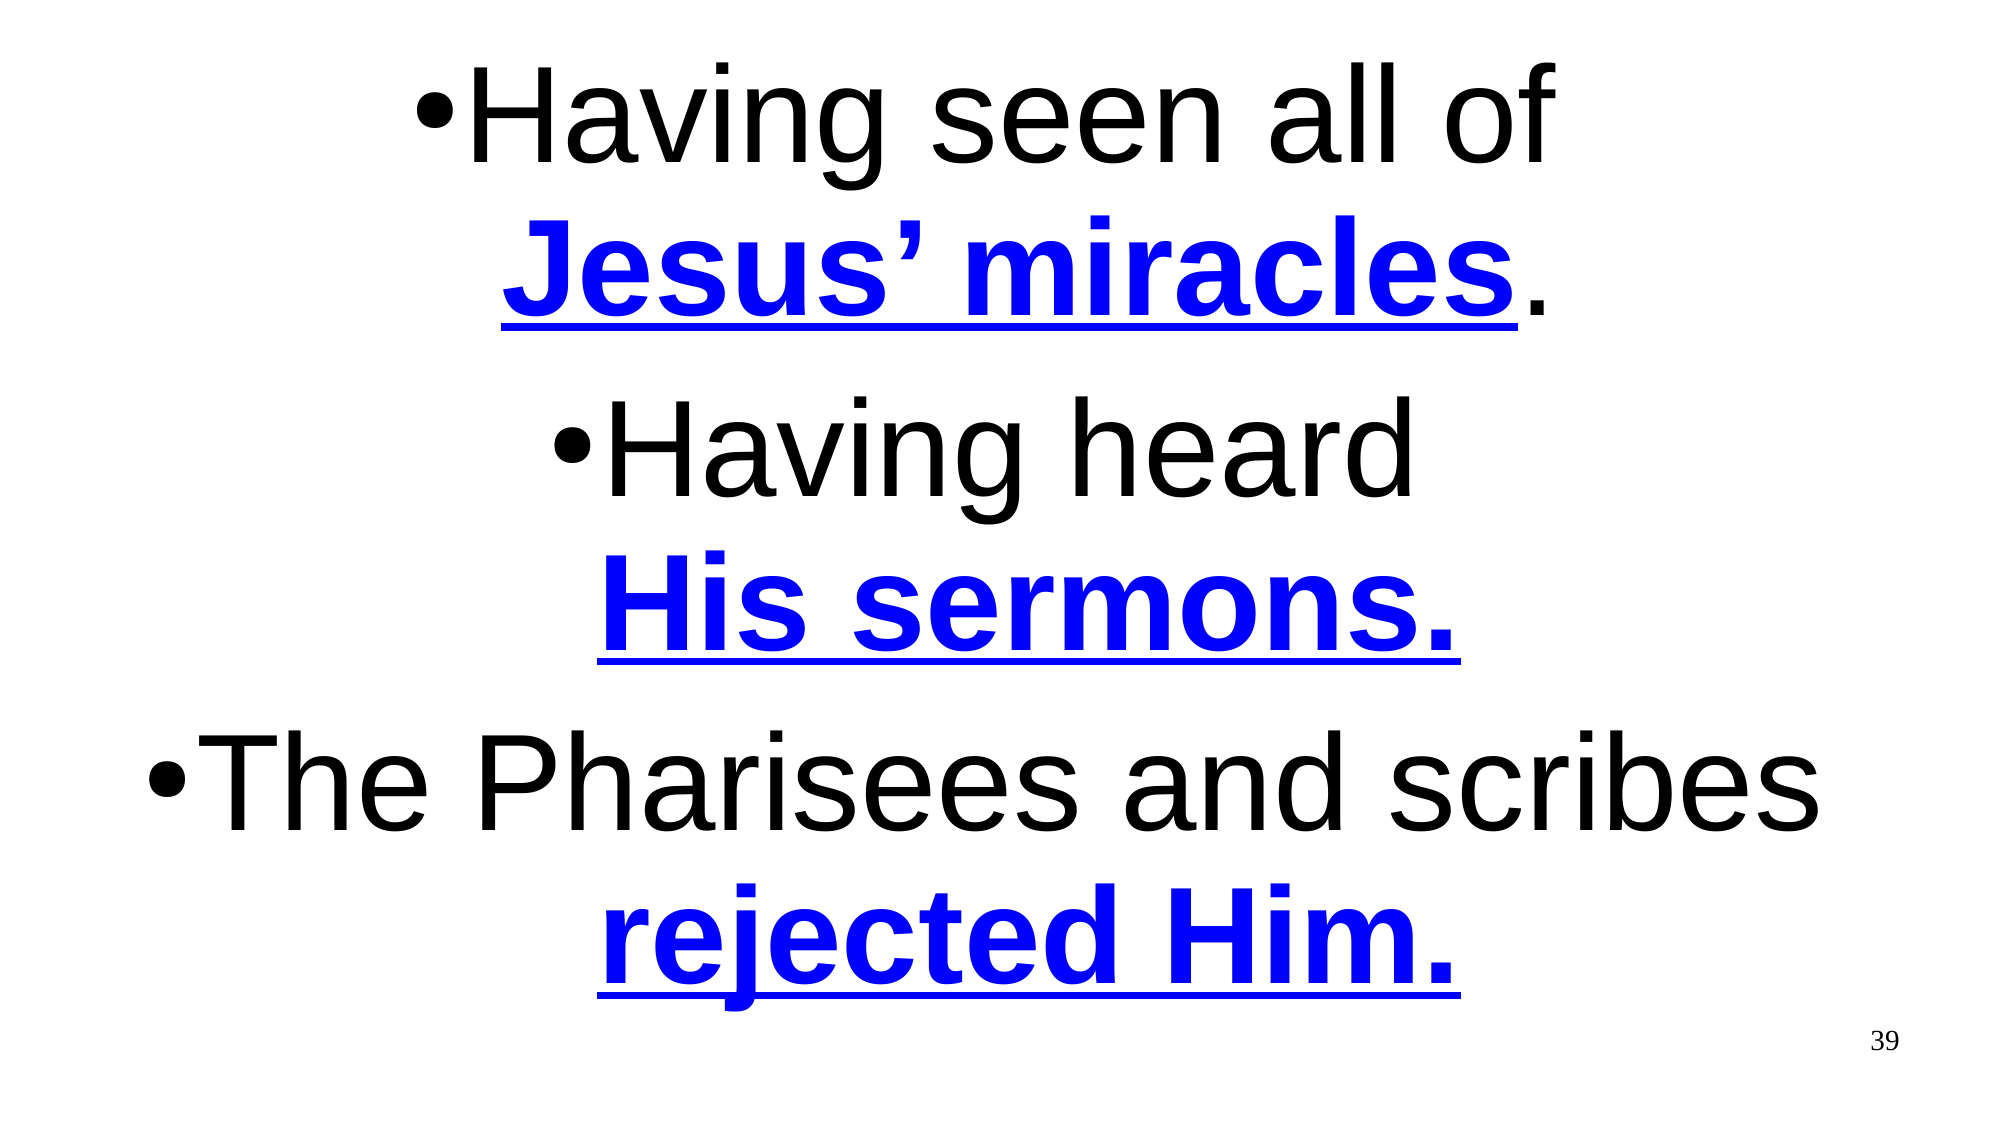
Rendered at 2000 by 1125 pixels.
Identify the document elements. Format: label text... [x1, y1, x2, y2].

list Having seen all of Jesus’ miracles. Having heard His sermons. The Pharisees and scribes rejected Him. [37, 37, 1951, 1088]
